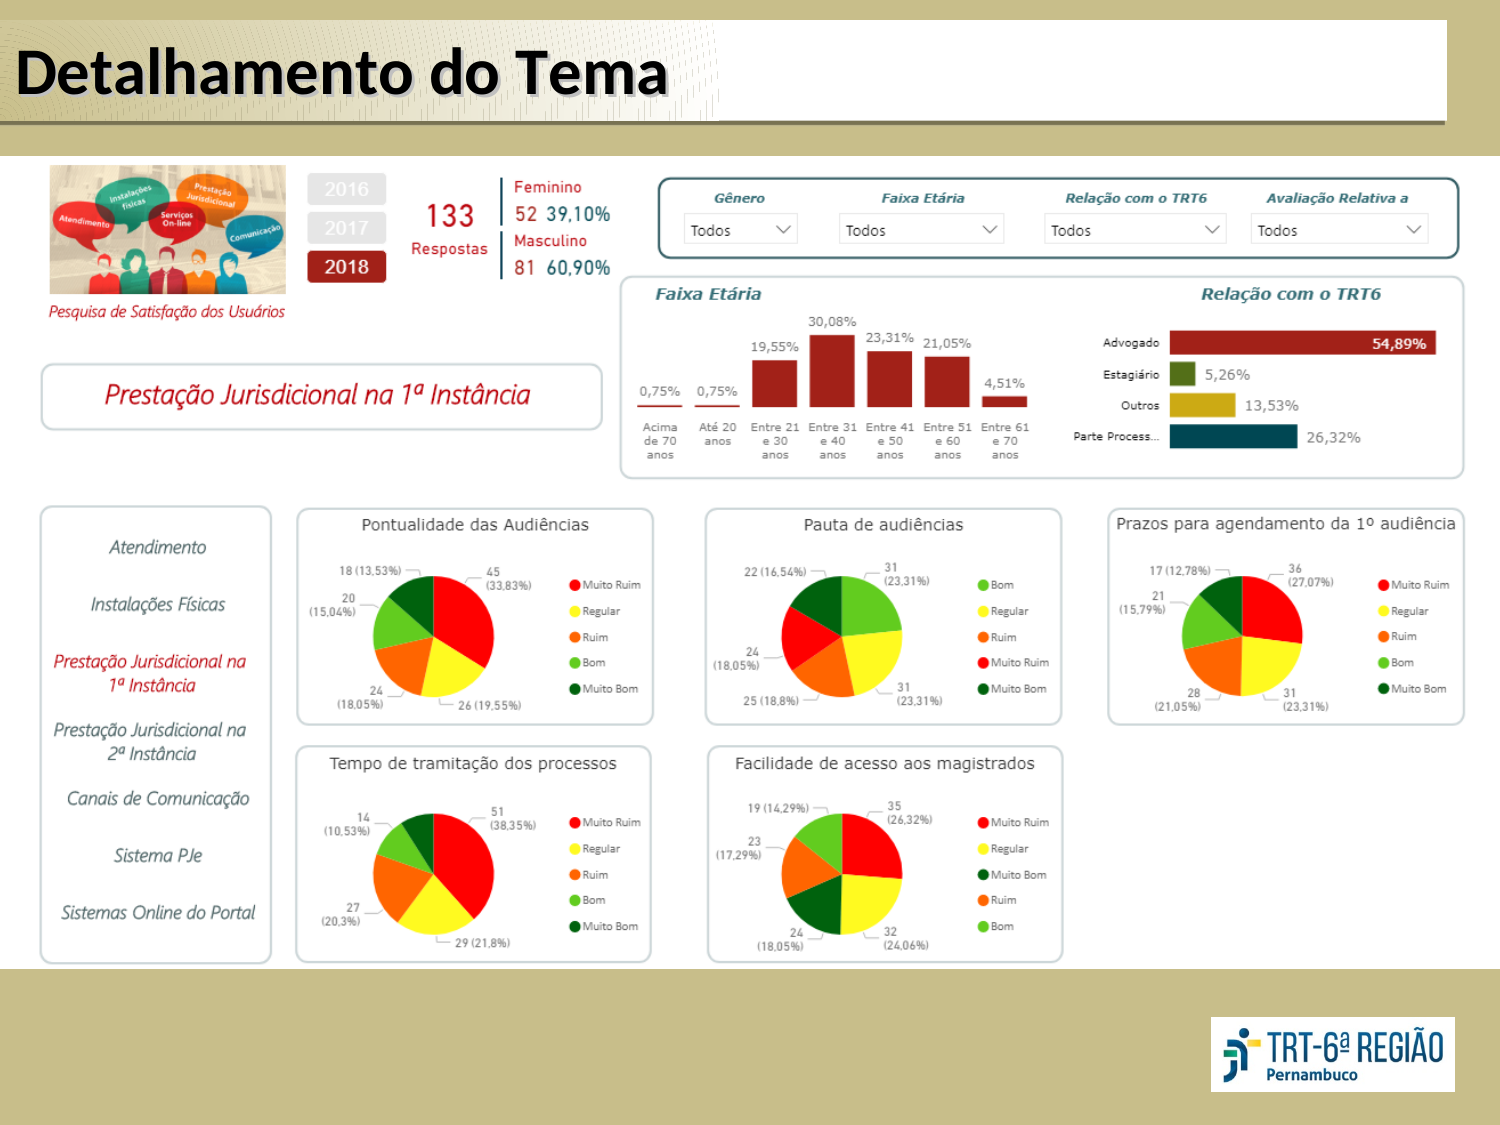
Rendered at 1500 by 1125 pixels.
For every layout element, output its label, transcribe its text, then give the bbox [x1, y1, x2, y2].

picture [1211, 1017, 1455, 1092]
text_box [0, 0, 1500, 156]
text_box Detalhamento do Tema [0, 20, 1447, 121]
picture [19, 156, 1479, 969]
text_box [0, 969, 1500, 1125]
